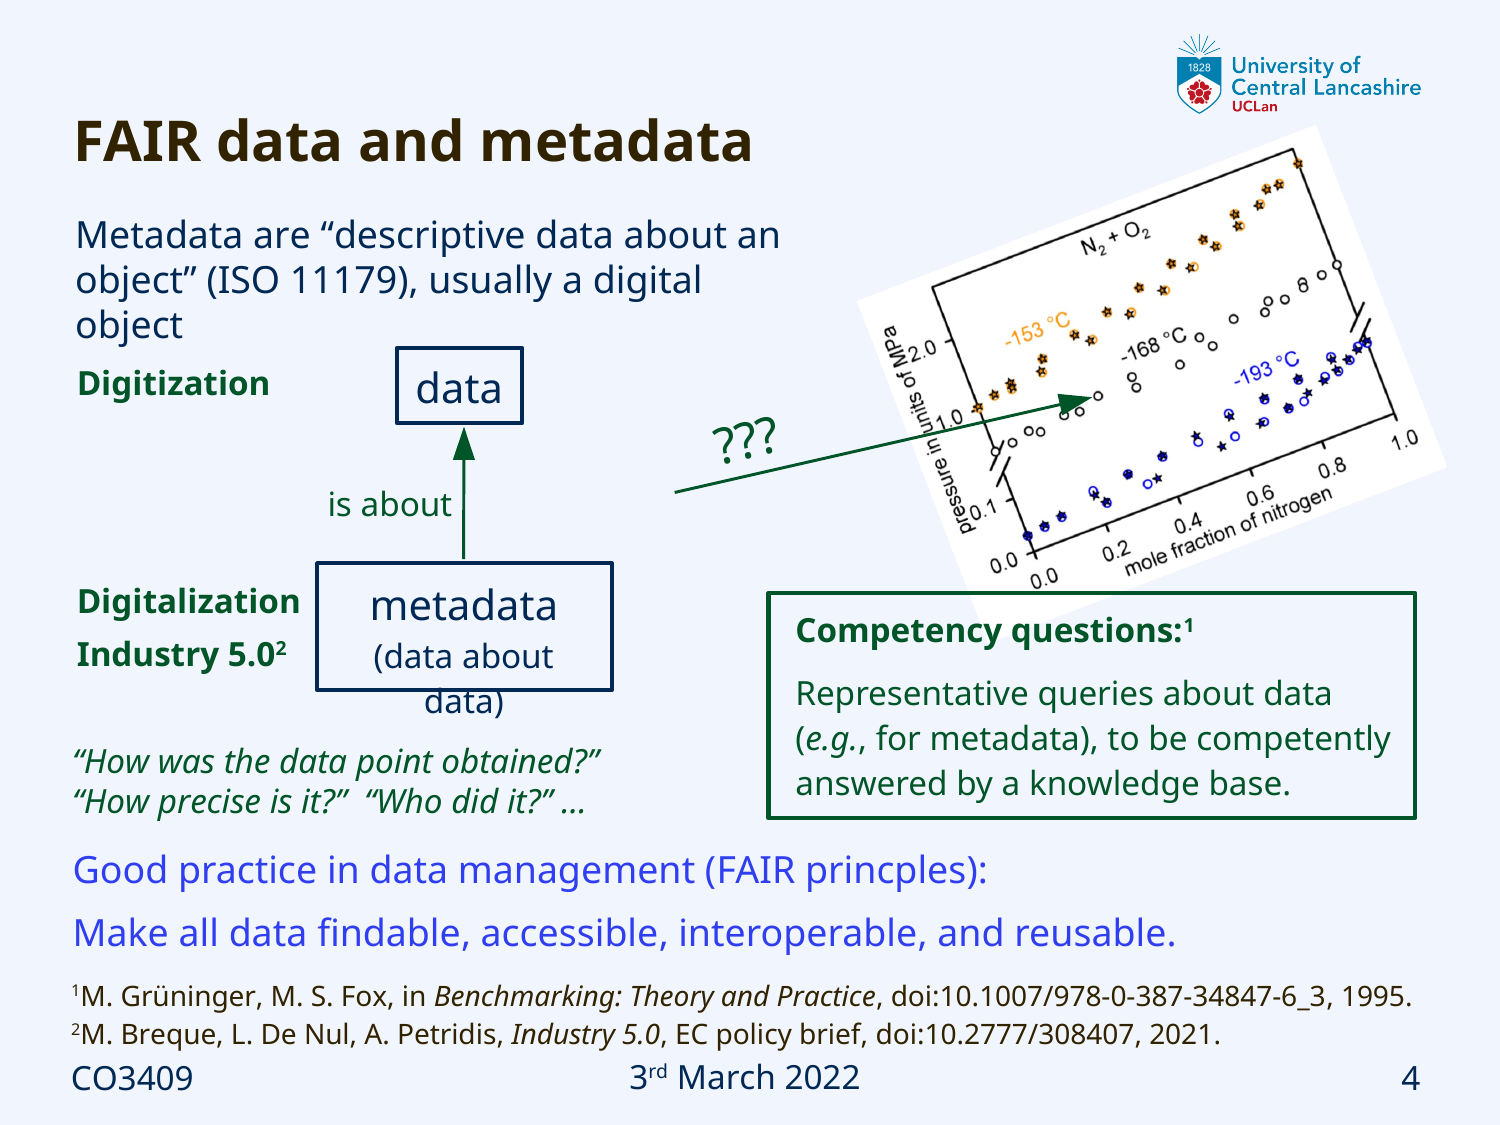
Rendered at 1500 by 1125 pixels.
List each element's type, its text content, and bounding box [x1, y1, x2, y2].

text_box Good practice in data management (FAIR princples): Make all data findable, accessible, interoperable, and reusable. [57, 836, 1446, 970]
text_box is about [287, 473, 494, 534]
text_box Competency questions:1 Representative queries about data (e.g., for metadata), to be competently answered by a knowledge base. [780, 600, 1391, 814]
text_box Digitization [62, 354, 288, 410]
text_box ??? [637, 375, 857, 503]
title FAIR data and metadata [58, 93, 1475, 186]
text_box metadata (data about data) [317, 568, 611, 686]
text_box “How was the data point obtained?” “How precise is it?” “Who did it?” … [57, 732, 705, 828]
text_box data [399, 351, 520, 421]
picture [1177, 34, 1421, 93]
text_box Metadata are “descriptive data about an object” (ISO 11179), usually a digital object [60, 203, 834, 309]
picture [856, 124, 1447, 591]
text_box 1M. Grüninger, M. S. Fox, in Benchmarking: Theory and Practice, doi:10.1007/978-0-387-34847-6_3, 1995. 2M. Breque, L. De Nul, A. Petridis, Industry 5.0, EC policy brief, doi:10.2777/308407, 2021. [56, 970, 1492, 1062]
text_box Digitalization Industry 5.02 [62, 573, 326, 681]
picture [969, 595, 1111, 600]
